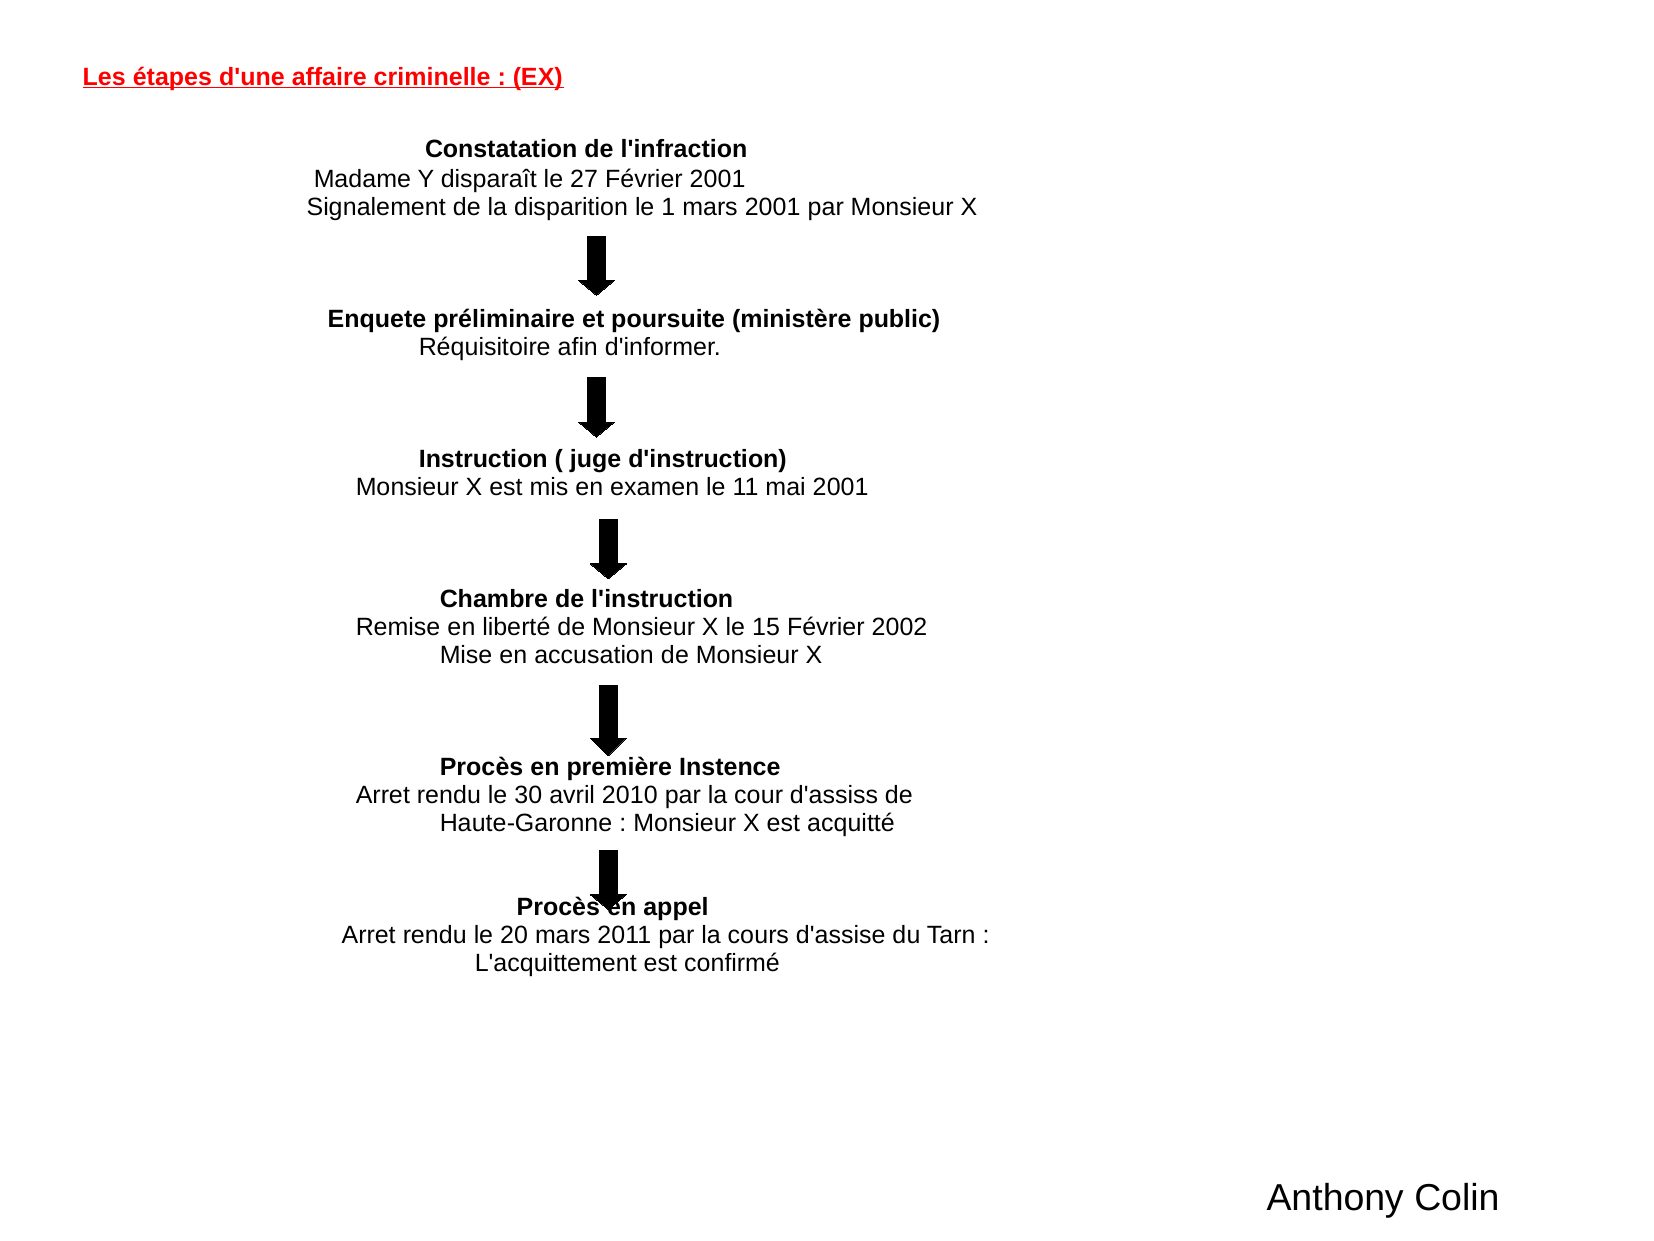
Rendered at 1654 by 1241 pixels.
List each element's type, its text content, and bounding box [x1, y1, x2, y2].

text_box [590, 850, 627, 910]
text_box [578, 377, 615, 438]
text_box [590, 685, 627, 756]
subtitle Les étapes d'une affaire criminelle : (EX) Constatation de l'infraction Madame Y disparaît le 27 Février 2001 Signalement de la disparition le 1 mars 2001 par Monsieur X Enquete préliminaire et poursuite (ministère public) Réquisitoire afin d'informer. Instruction ( juge d'instruction) Monsieur X est mis en examen le 11 mai 2001 Chambre de l'instruction Remise en liberté de Monsieur X le 15 Février 2002 Mise en accusation de Monsieur X Procès en première Instence Arret rendu le 30 avril 2010 par la cour d'assiss de Haute-Garonne : Monsieur X est acquitté Procès en appel Arret rendu le 20 mars 2011 par la cours d'assise du Tarn : L'acquittement est confirmé [82, 62, 1571, 1241]
text_box [590, 519, 627, 579]
text_box Anthony Colin [1251, 1169, 1654, 1227]
text_box [578, 236, 615, 296]
